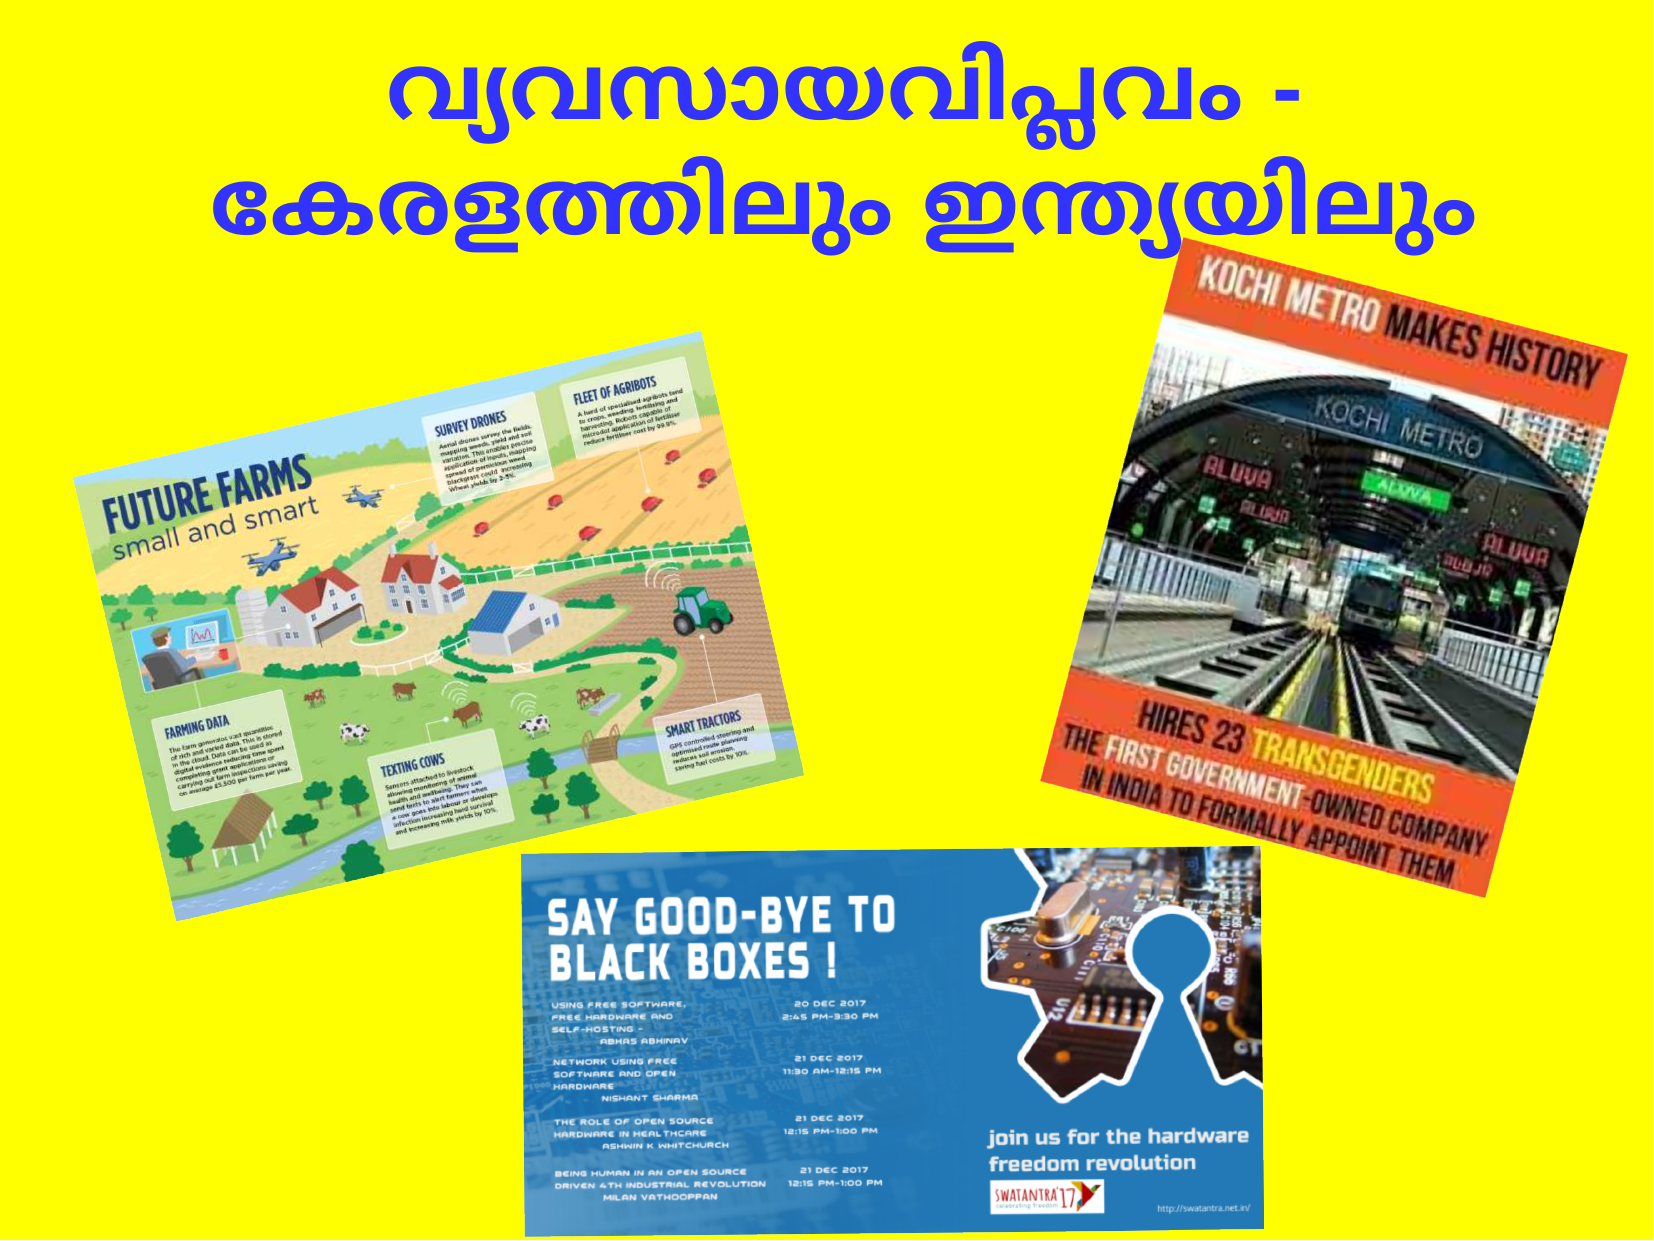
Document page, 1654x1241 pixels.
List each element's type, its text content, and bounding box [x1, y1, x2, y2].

picture [520, 845, 1264, 1237]
picture [1039, 236, 1628, 898]
picture [72, 330, 804, 921]
title വ്യവസായവിപ്ലവം - കേരളത്തിലും ഇന്ത്യയിലും [82, 10, 1571, 296]
